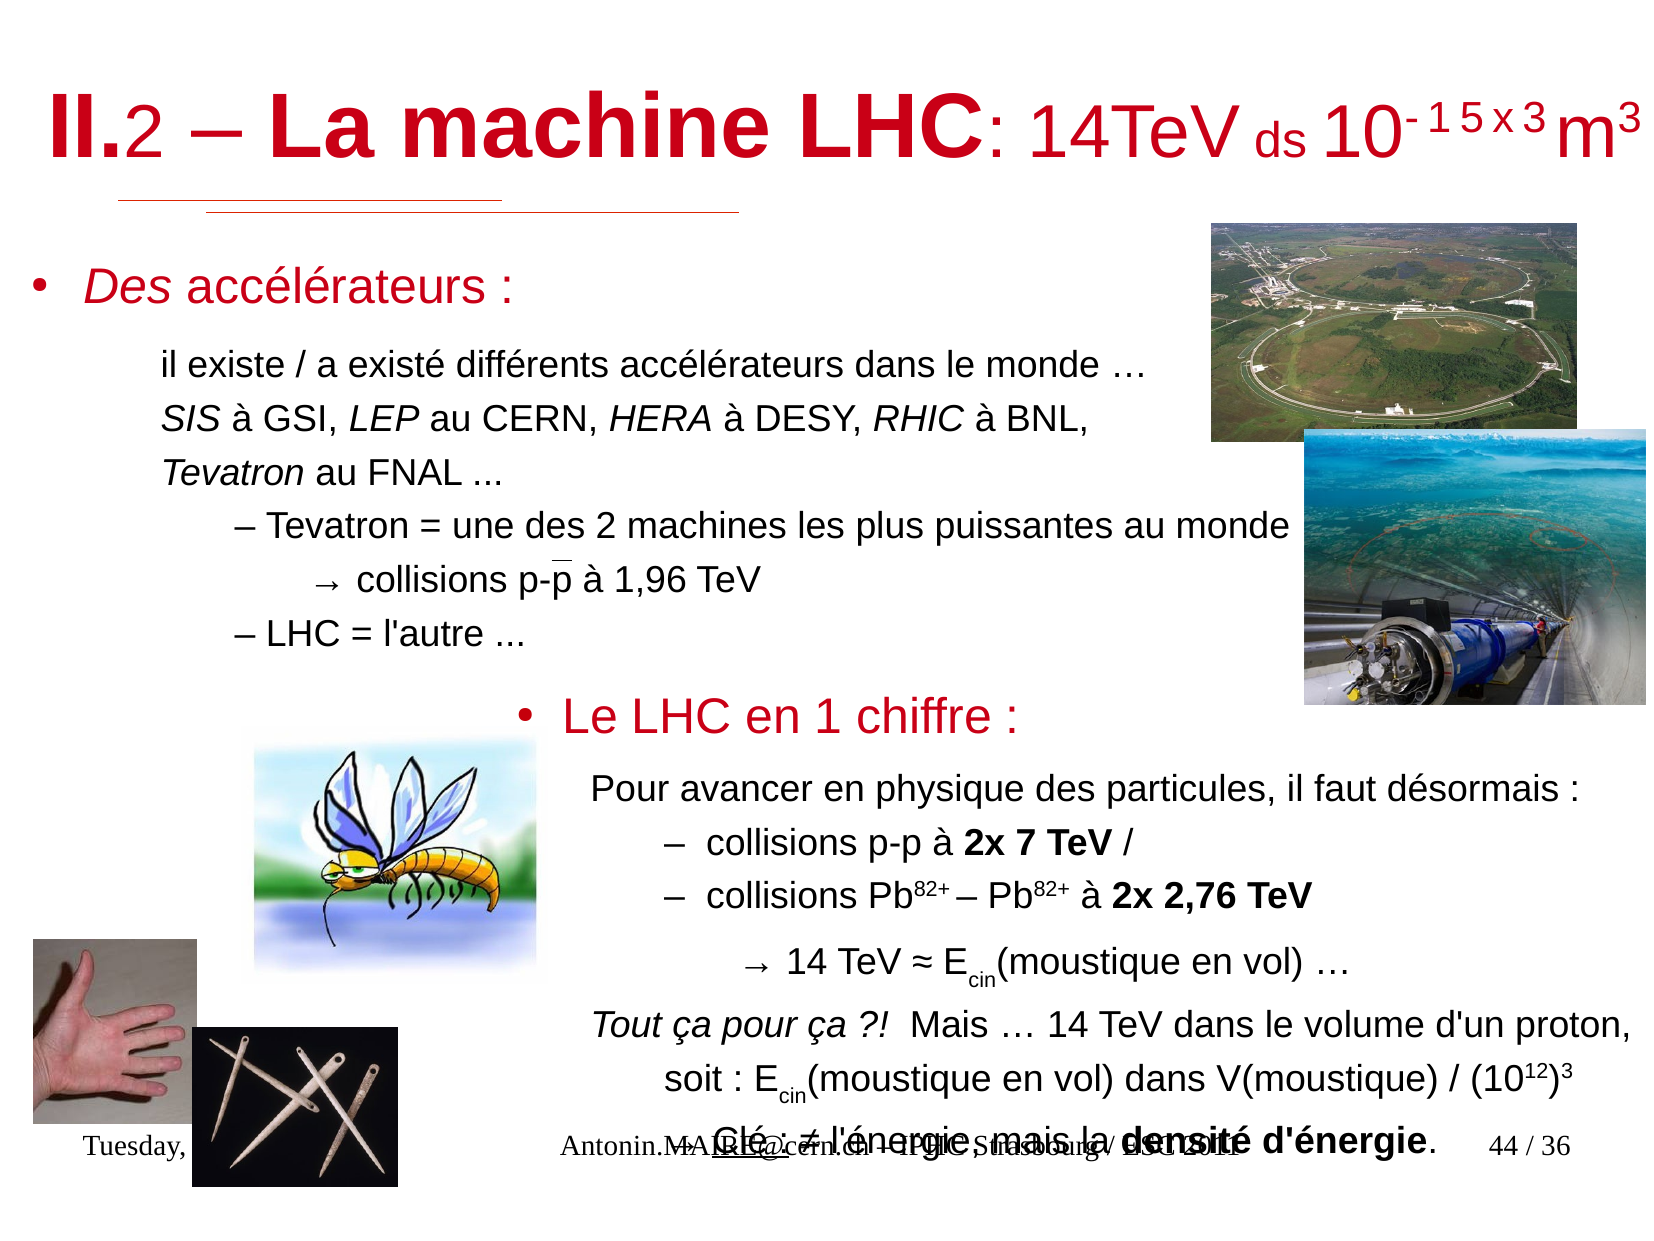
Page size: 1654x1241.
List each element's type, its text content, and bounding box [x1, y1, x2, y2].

text_box Le LHC en 1 chiffre : Pour avancer en physique des particules, il faut désormais : – collisions p-p à 2x 7 TeV / – collisions Pb82+ – Pb82+ à 2x 2,76 TeV → 14 TeV ≈ Ecin(moustique en vol) … Tout ça pour ça ?! Mais … 14 TeV dans le volume d'un proton, soit : Ecin(moustique en vol) dans V(moustique) / (1012)3 → Clé : ≠ l'énergie, mais la densité d'énergie. [501, 680, 1654, 1170]
picture [1304, 449, 1317, 456]
list Des accélérateurs : il existe / a existé différents accélérateurs dans le monde … SIS à GSI, LEP au CERN, HERA à DESY, RHIC à BNL, Tevatron au FNAL ... – Tevatron = une des 2 machines les plus puissantes au monde → collisions p-p à 1,96 TeV – LHC = l'autre ... [13, 258, 1304, 655]
picture [1450, 449, 1460, 455]
picture [241, 726, 548, 984]
picture [1304, 450, 1646, 705]
picture [33, 939, 398, 1187]
picture [1211, 223, 1646, 453]
title II.2 – La machine LHC: 14TeV ds 10-15x3m3 [47, 46, 1654, 205]
